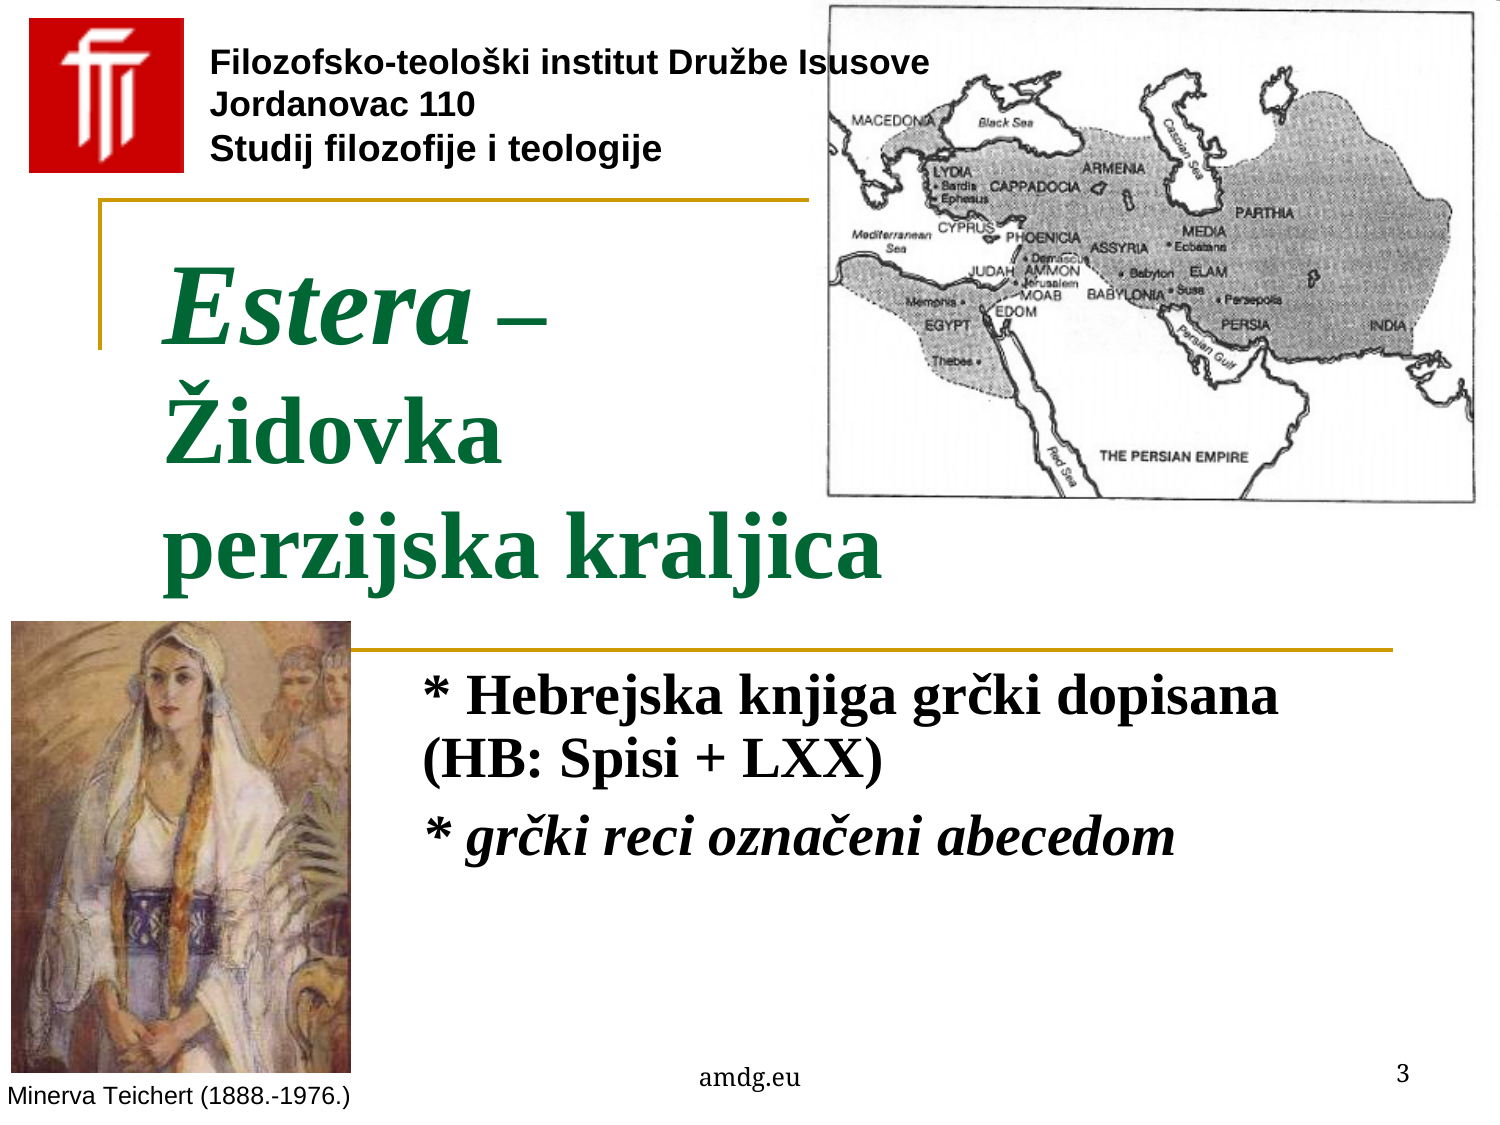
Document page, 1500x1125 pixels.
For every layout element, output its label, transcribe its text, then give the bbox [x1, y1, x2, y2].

subtitle * Hebrejska knjiga grčki dopisana (HB: Spisi + LXX) * grčki reci označeni abecedom [407, 657, 1400, 1125]
picture [29, 18, 184, 173]
title Estera – Židovka perzijska kraljica [147, 220, 1399, 610]
picture [809, 0, 1500, 510]
text_box Filozofsko-teološki institut Družbe Isusove Jordanovac 110 Studij filozofije i teologije [194, 31, 963, 177]
text_box <number> [1400, 1024, 1426, 1100]
text_box Minerva Teichert (1888.-1976.) [0, 1072, 374, 1118]
picture [11, 621, 351, 1072]
